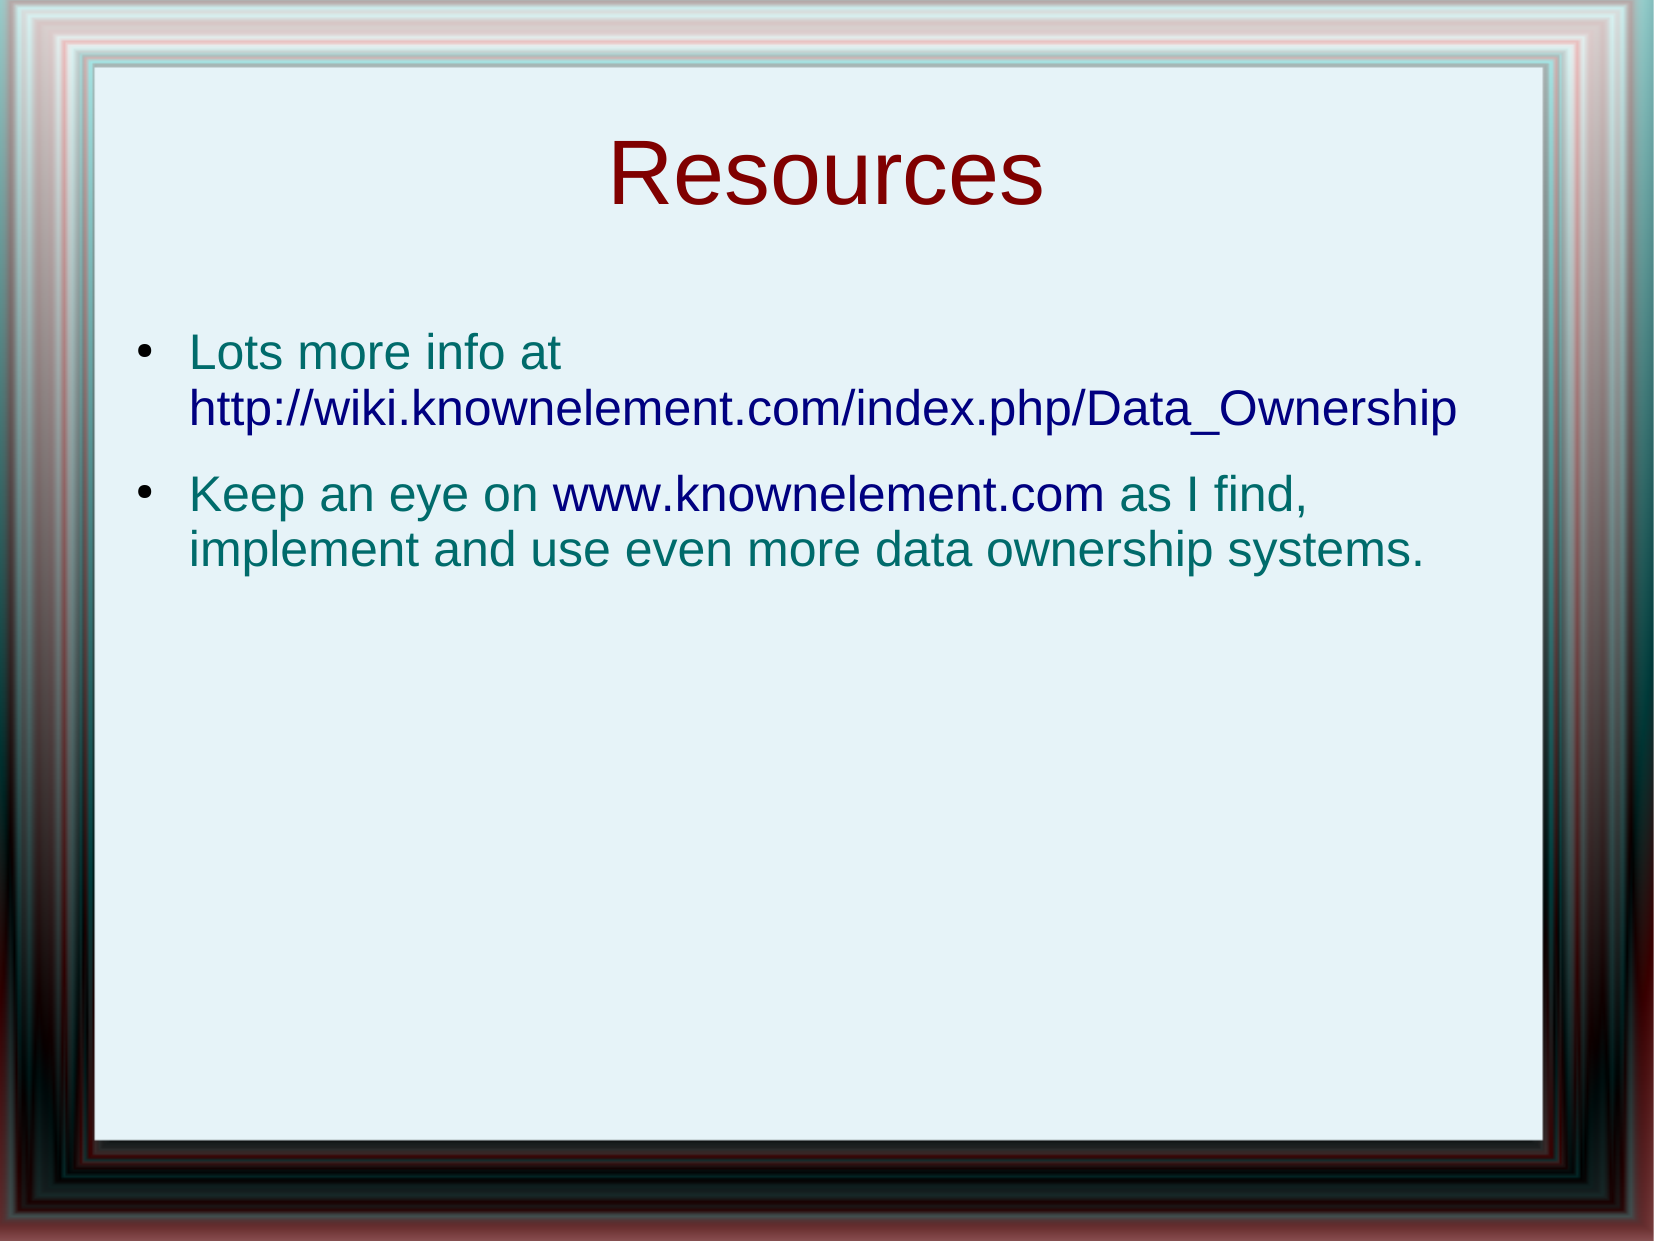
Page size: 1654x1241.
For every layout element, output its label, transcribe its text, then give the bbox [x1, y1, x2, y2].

list Lots more info at http://wiki.knownelement.com/index.php/Data_Ownership Keep an eye on www.knownelement.com as I find, implement and use even more data ownership systems. [118, 324, 1506, 1129]
title Resources [118, 95, 1536, 250]
picture [0, 0, 1654, 1241]
